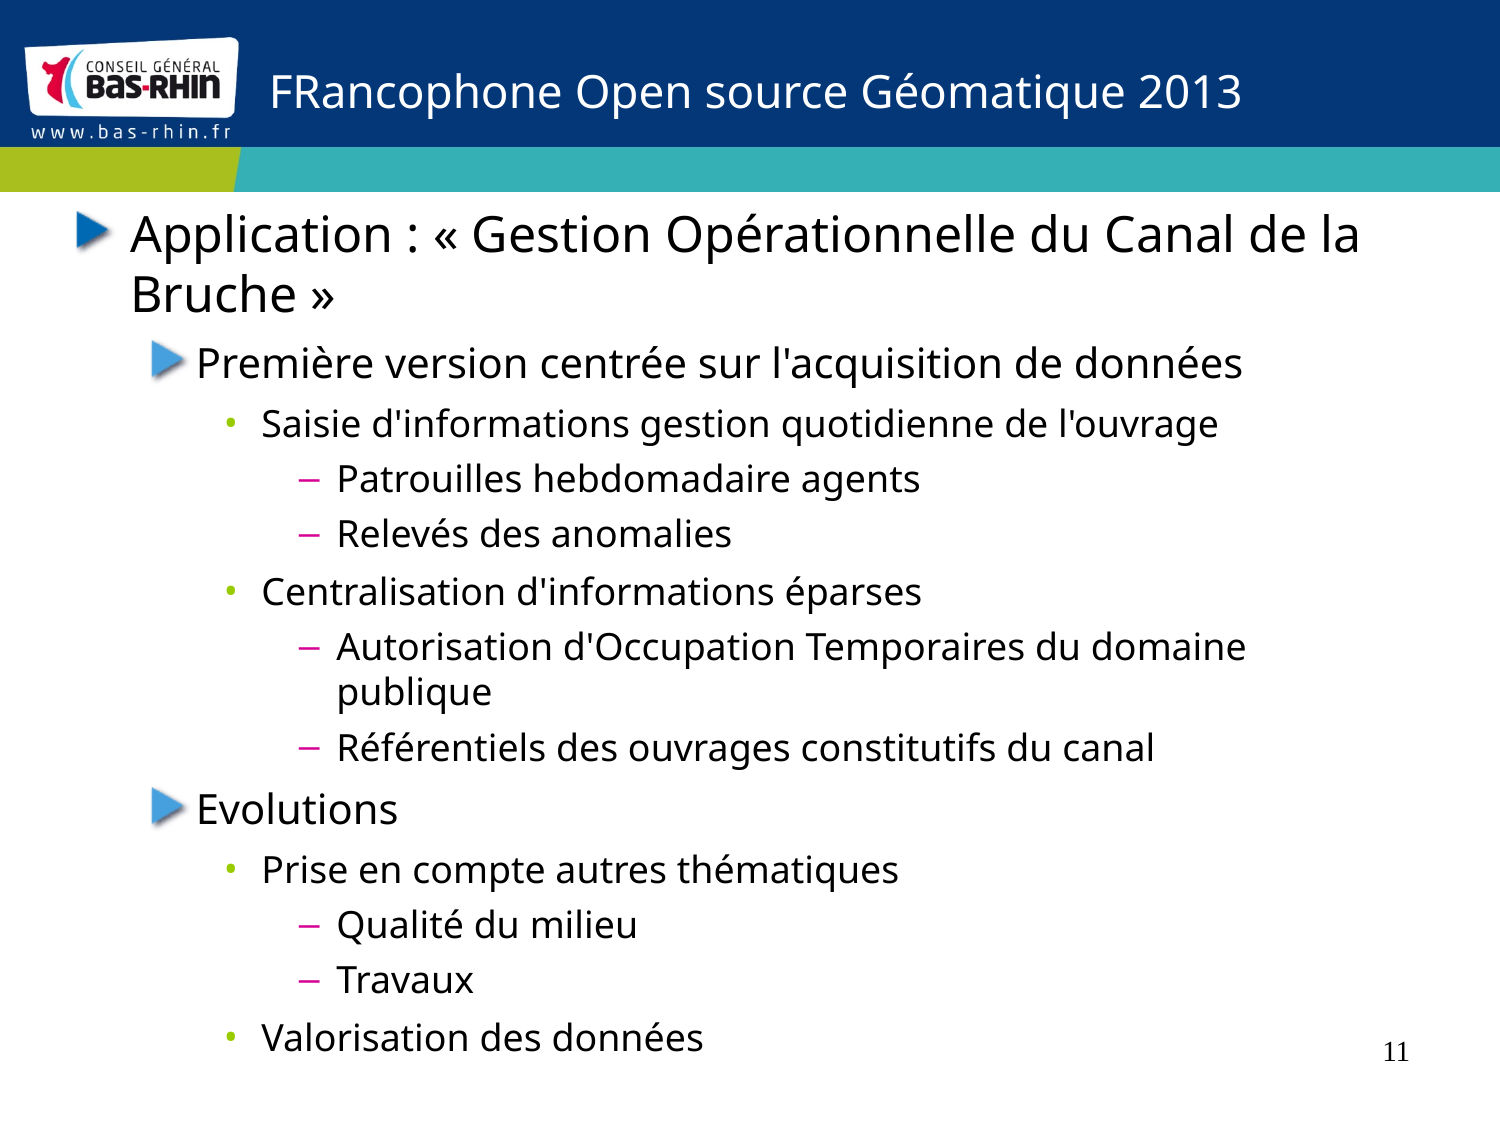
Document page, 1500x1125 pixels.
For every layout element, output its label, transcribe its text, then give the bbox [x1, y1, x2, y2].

list Application : « Gestion Opérationnelle du Canal de la Bruche » Première version centrée sur l'acquisition de données Saisie d'informations gestion quotidienne de l'ouvrage Patrouilles hebdomadaire agents Relevés des anomalies Centralisation d'informations éparses Autorisation d'Occupation Temporaires du domaine publique Référentiels des ouvrages constitutifs du canal Evolutions Prise en compte autres thématiques Qualité du milieu Travaux Valorisation des données [59, 194, 1410, 1067]
title FRancophone Open source Géomatique 2013 [253, 30, 1471, 149]
picture [0, 0, 1500, 192]
